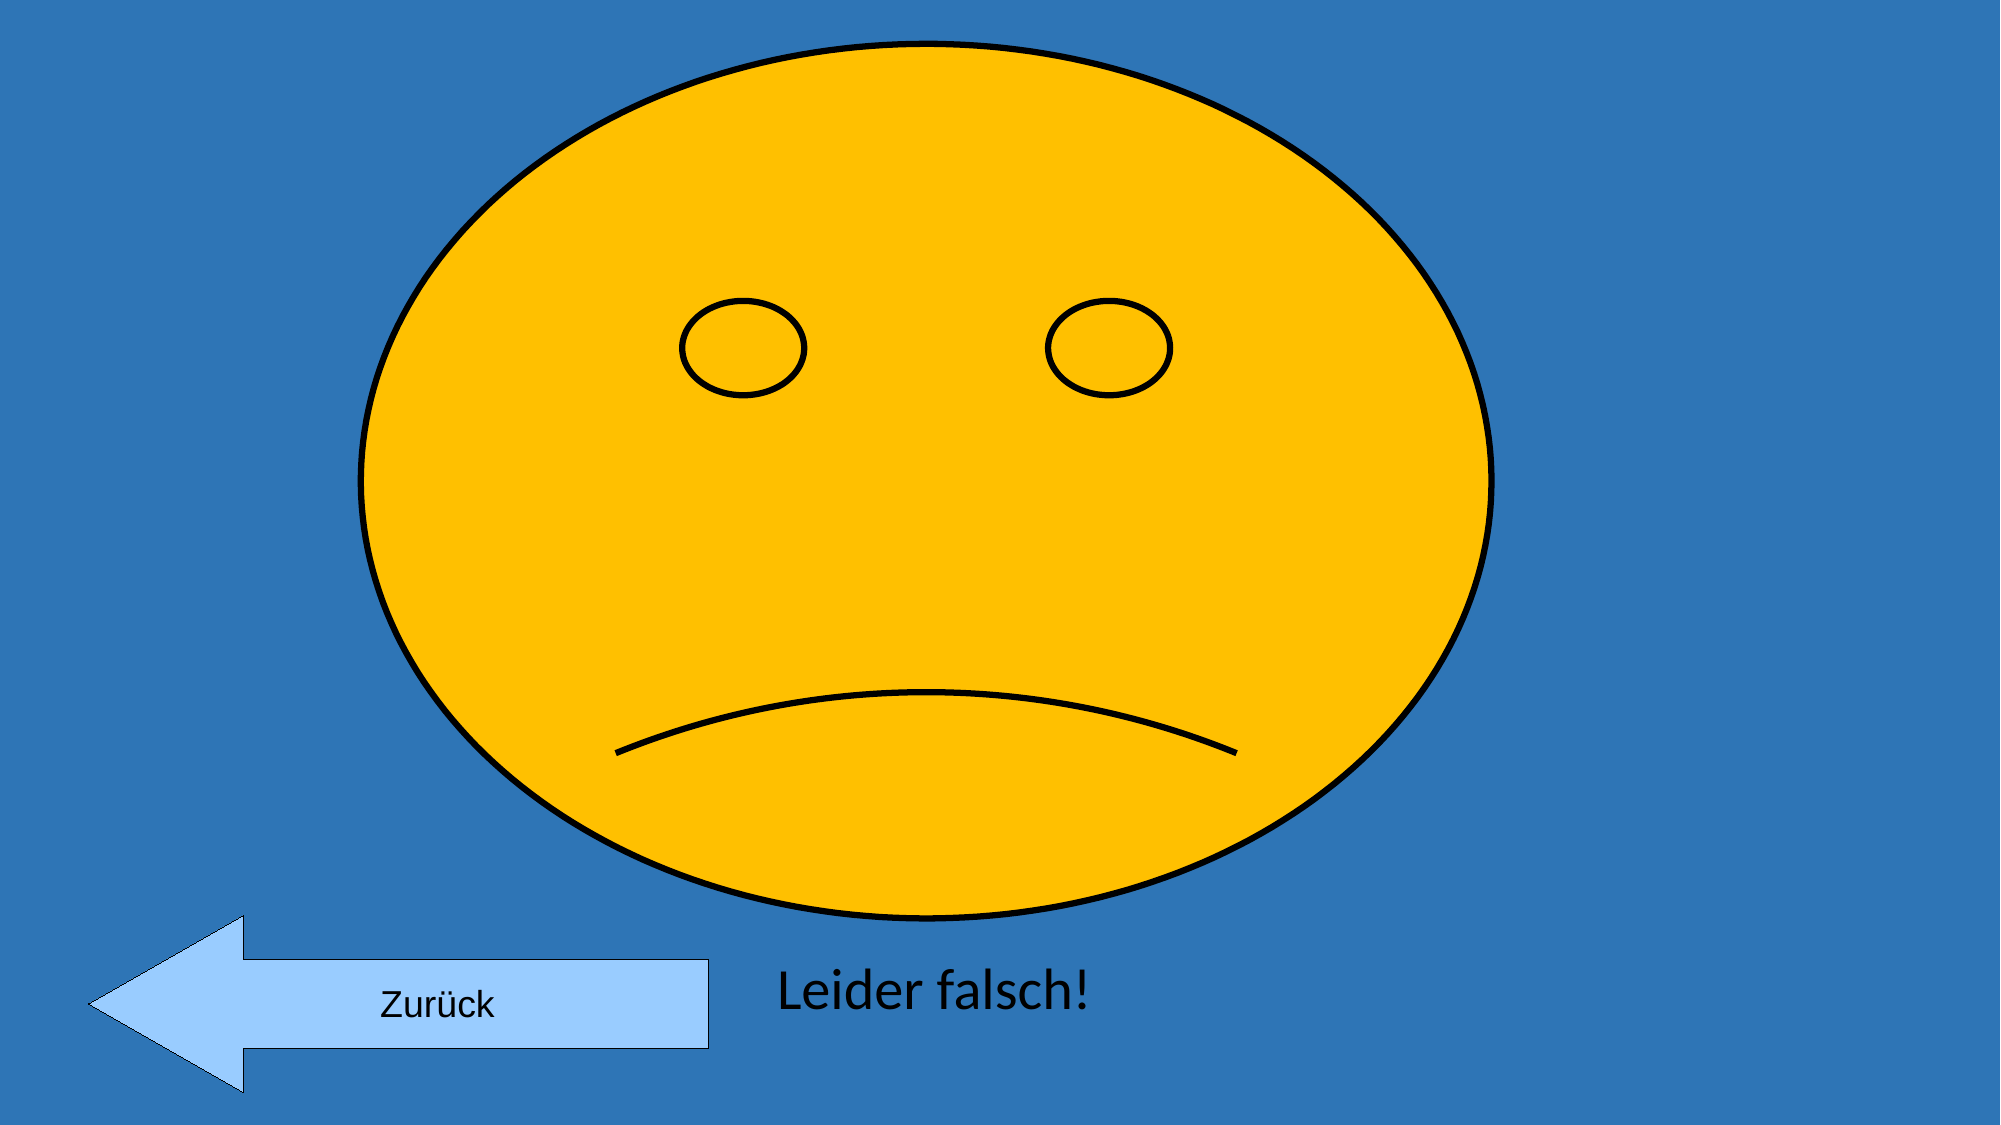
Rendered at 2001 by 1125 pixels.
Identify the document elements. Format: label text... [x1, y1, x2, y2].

list Leider falsch! [649, 951, 1240, 1093]
text_box [360, 43, 1492, 919]
text_box Zurück [88, 915, 709, 1093]
